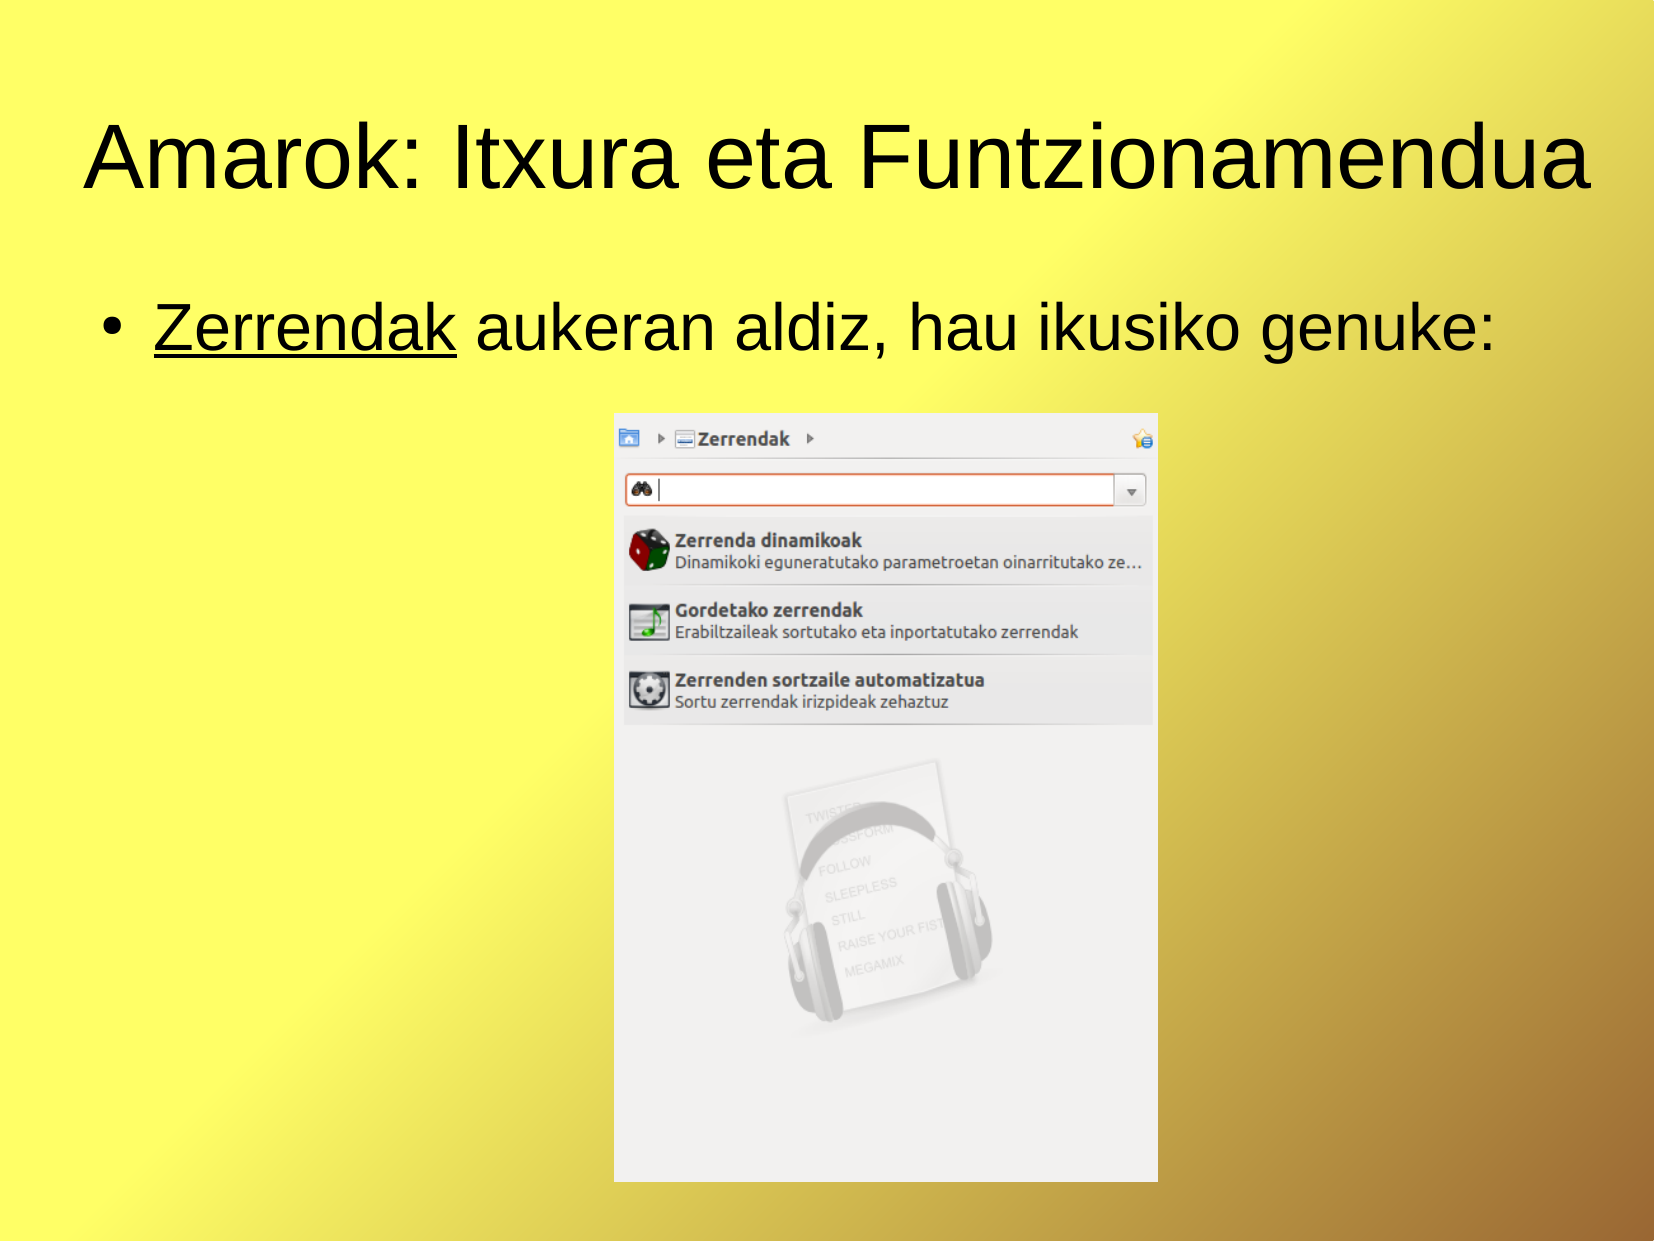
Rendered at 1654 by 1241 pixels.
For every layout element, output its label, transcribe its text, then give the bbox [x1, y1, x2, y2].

title Amarok: Itxura eta Funtzionamendua [70, 52, 1607, 260]
picture [614, 413, 1158, 1182]
list Zerrendak aukeran aldiz, hau ikusiko genuke: [82, 290, 1538, 1010]
